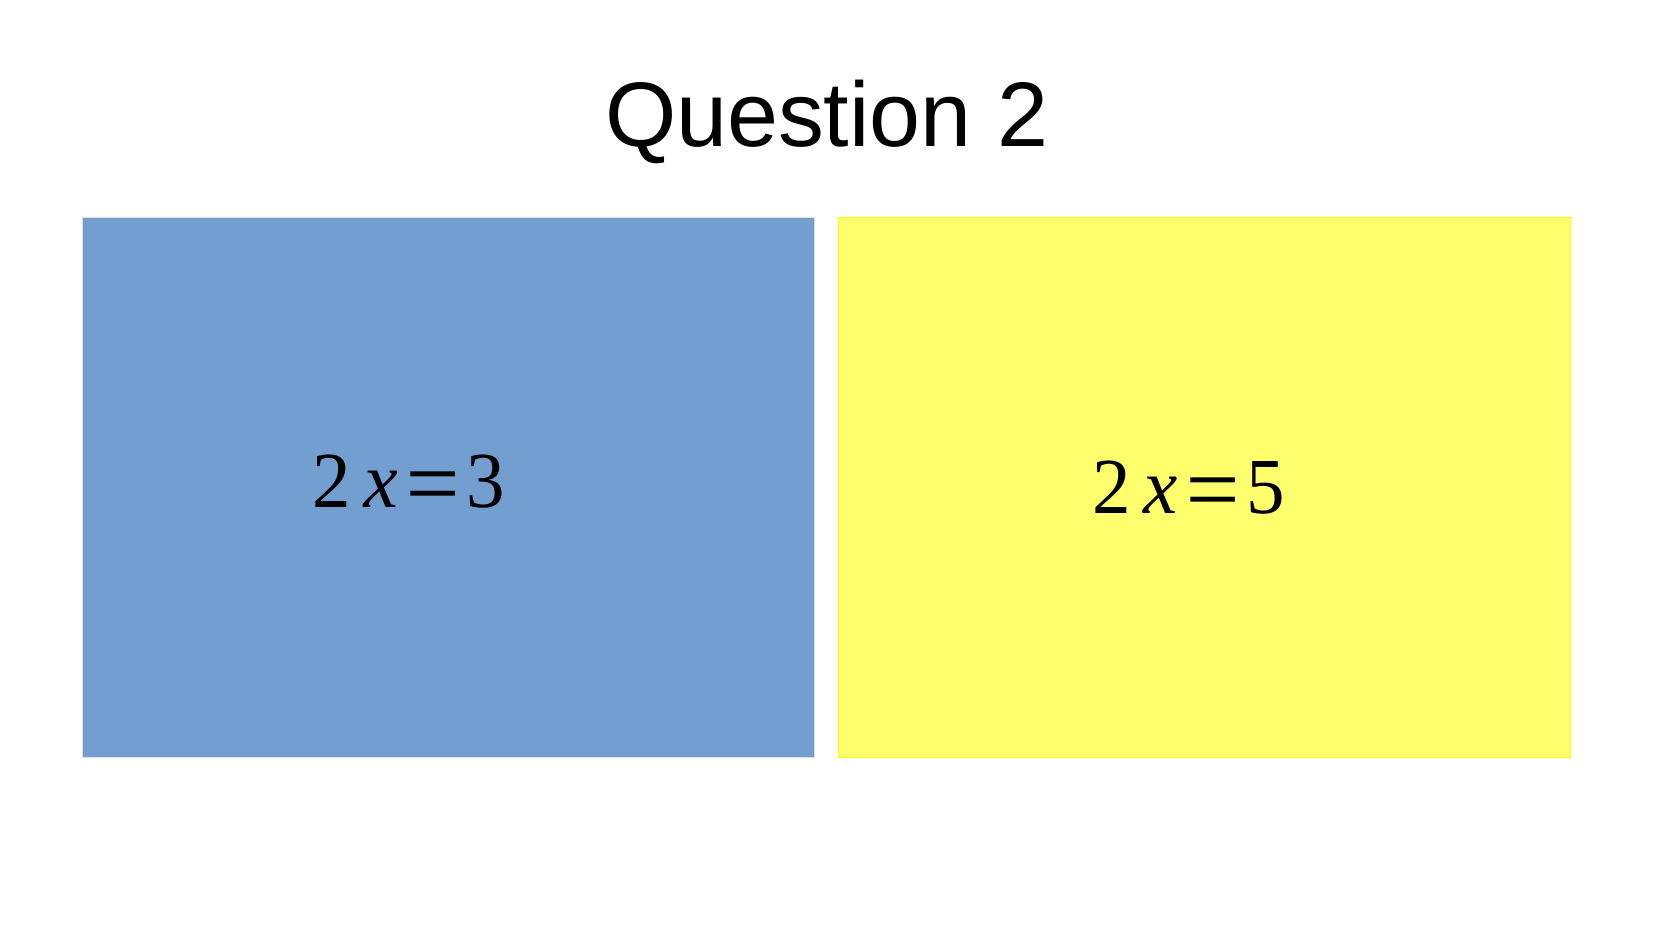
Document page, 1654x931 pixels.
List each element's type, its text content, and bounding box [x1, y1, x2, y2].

title Question 2 [82, 37, 1571, 193]
chart [1086, 443, 1291, 532]
chart [307, 437, 512, 526]
text_box [838, 217, 1571, 758]
text_box [82, 217, 815, 758]
